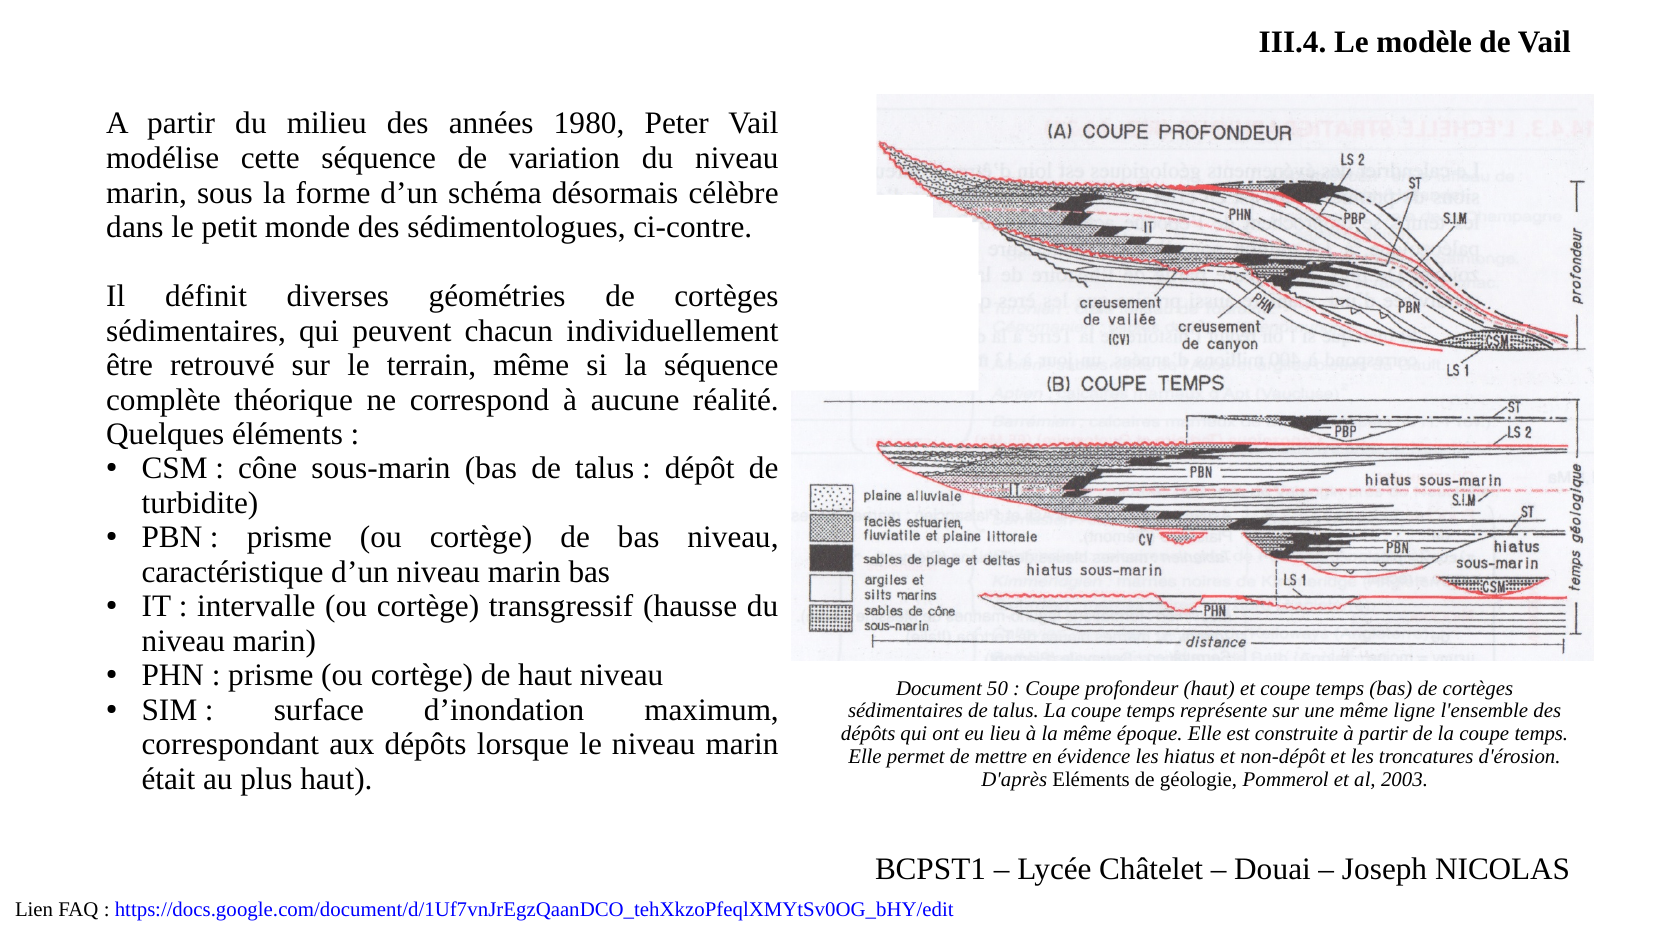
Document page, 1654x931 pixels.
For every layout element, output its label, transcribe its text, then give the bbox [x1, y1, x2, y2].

text_box Document 50 : Coupe profondeur (haut) et coupe temps (bas) de cortèges sédimentaires de talus. La coupe temps représente sur une même ligne l'ensemble des dépôts qui ont eu lieu à la même époque. Elle est construite à partir de la coupe temps. Elle permet de mettre en évidence les hiatus et non-dépôt et les troncatures d'érosion. D'après Eléments de géologie, Pommerol et al, 2003. [838, 661, 1571, 838]
text_box BCPST1 – Lycée Châtelet – Douai – Joseph NICOLAS [637, 832, 1571, 905]
picture [791, 94, 1594, 661]
text_box III.4. Le modèle de Vail [401, 5, 1572, 78]
text_box A partir du milieu des années 1980, Peter Vail modélise cette séquence de variation du niveau marin, sous la forme d’un schéma désormais célèbre dans le petit monde des sédimentologues, ci-contre. Il définit diverses géométries de cortèges sédimentaires, qui peuvent chacun individuellement être retrouvé sur le terrain, même si la séquence complète théorique ne correspond à aucune réalité. Quelques éléments : CSM : cône sous-marin (bas de talus : dépôt de turbidite) PBN : prisme (ou cortège) de bas niveau, caractéristique d’un niveau marin bas IT : intervalle (ou cortège) transgressif (hausse du niveau marin) PHN : prisme (ou cortège) de haut niveau SIM : surface d’inondation maximum, correspondant aux dépôts lorsque le niveau marin était au plus haut). [106, 106, 780, 797]
text_box Lien FAQ : https://docs.google.com/document/d/1Uf7vnJrEgzQaanDCO_tehXkzoPfeqlXMYtSv0OG_bHY/edit [0, 897, 993, 931]
